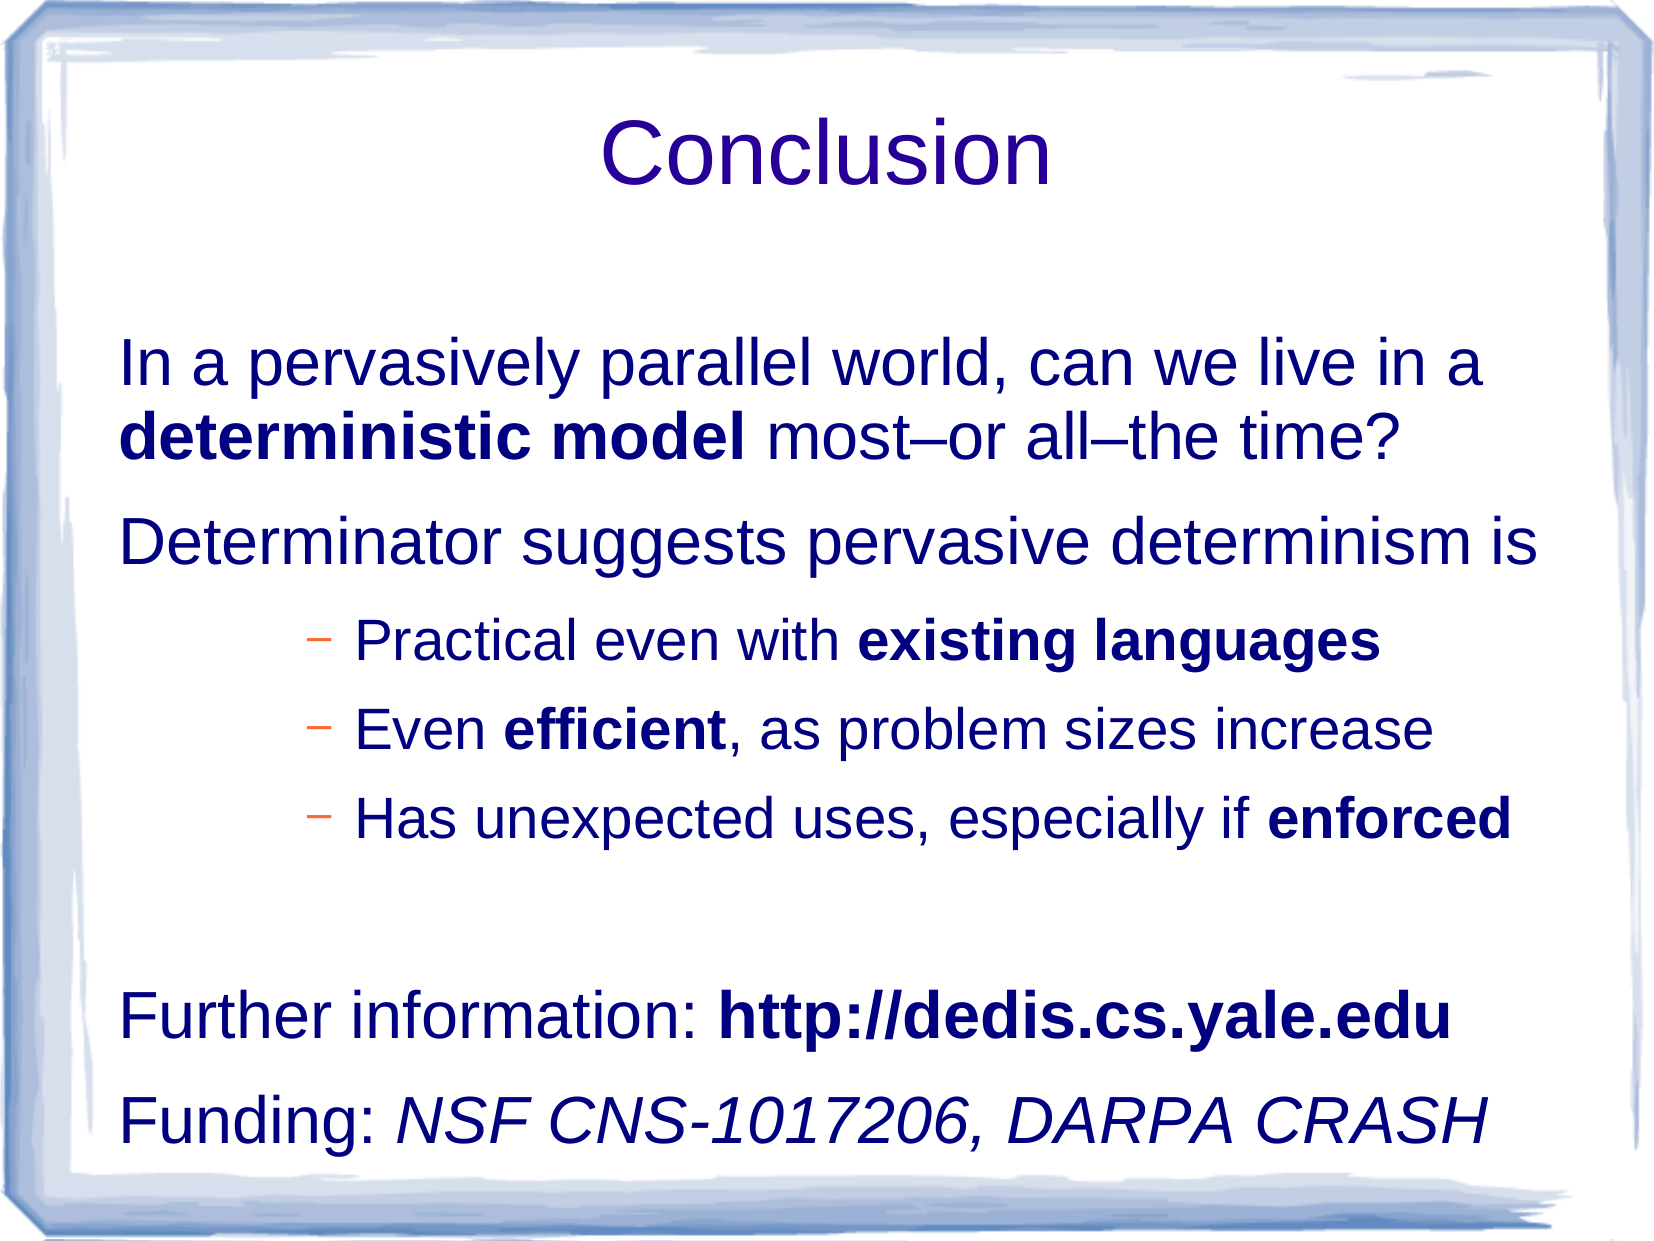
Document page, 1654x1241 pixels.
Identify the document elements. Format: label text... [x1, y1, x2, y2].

title Conclusion [82, 56, 1571, 250]
list In a pervasively parallel world, can we live in a deterministic model most–or all–the time? Determinator suggests pervasive determinism is Practical even with existing languages Even efficient, as problem sizes increase Has unexpected uses, especially if enforced Further information: http://dedis.cs.yale.edu Funding: NSF CNS-1017206, DARPA CRASH [118, 324, 1571, 1157]
picture [0, 0, 1654, 1241]
